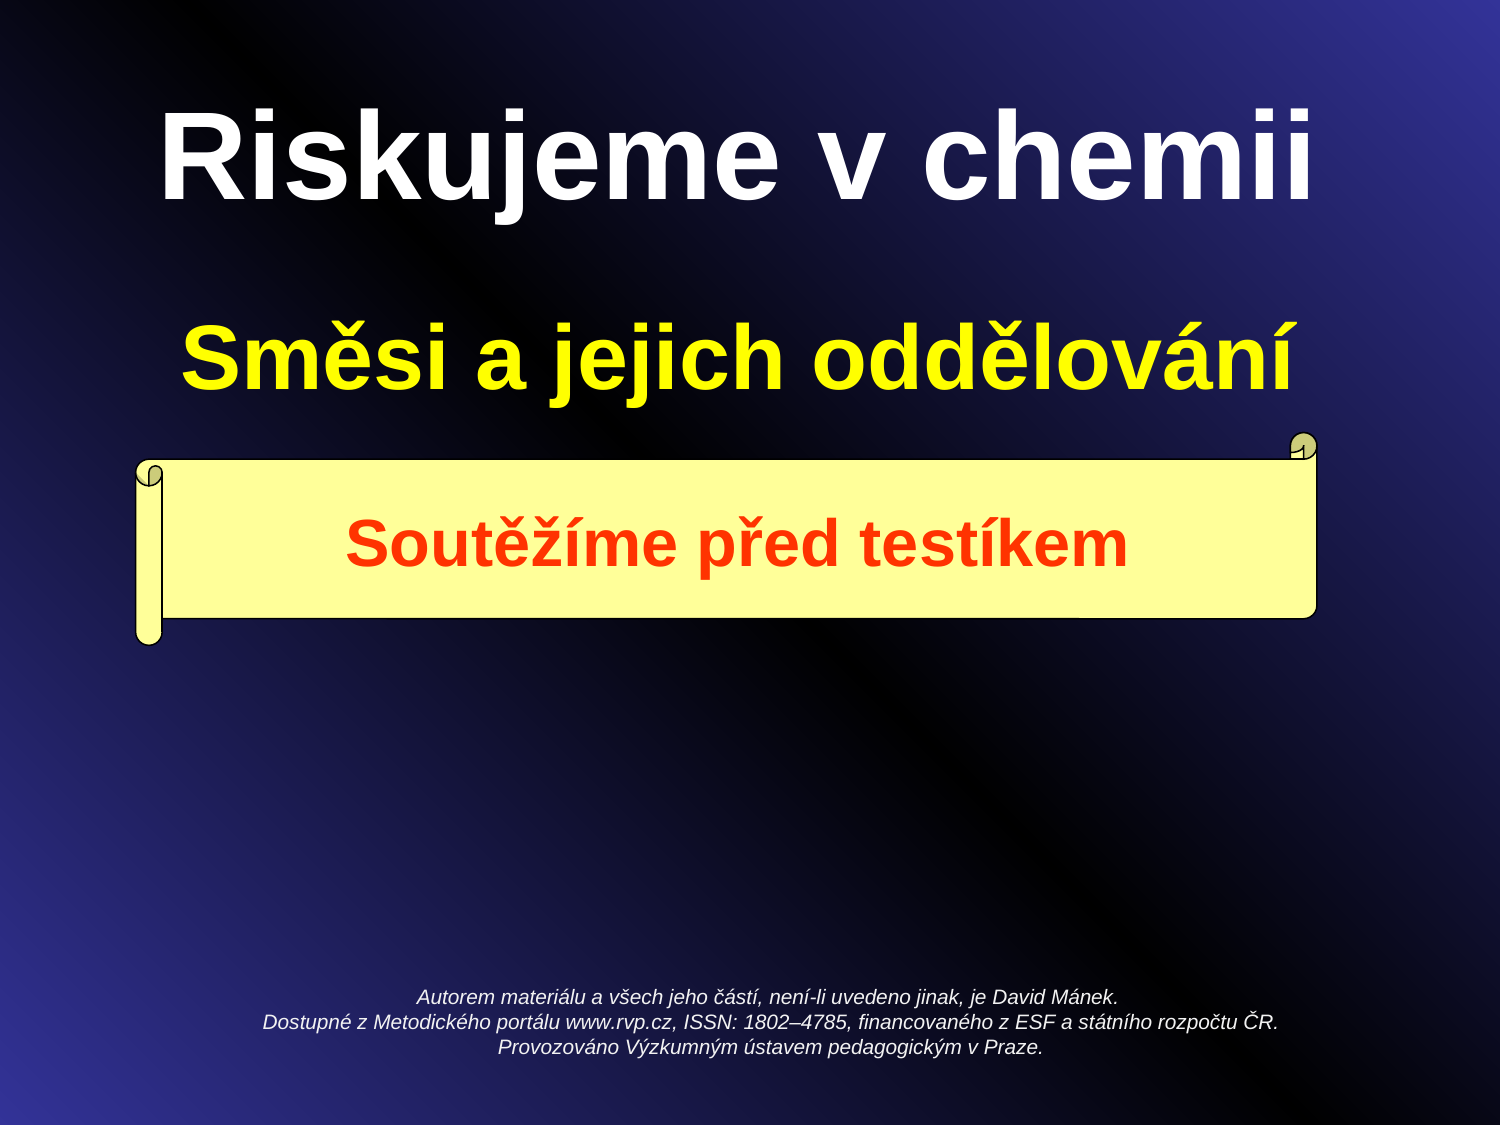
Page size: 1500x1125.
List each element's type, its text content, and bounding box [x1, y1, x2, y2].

title Riskujeme v chemii [100, 54, 1376, 244]
text_box Soutěžíme před testíkem [289, 491, 1187, 588]
text_box [135, 432, 1317, 646]
text_box Směsi a jejich oddělování [100, 290, 1376, 469]
text_box Autorem materiálu a všech jeho částí, není-li uvedeno jinak, je David Mánek. Dostupné z Metodického portálu www.rvp.cz, ISSN: 1802–4785, financovaného z ESF a státního rozpočtu ČR. Provozováno Výzkumným ústavem pedagogickým v Praze. [76, 976, 1465, 1067]
